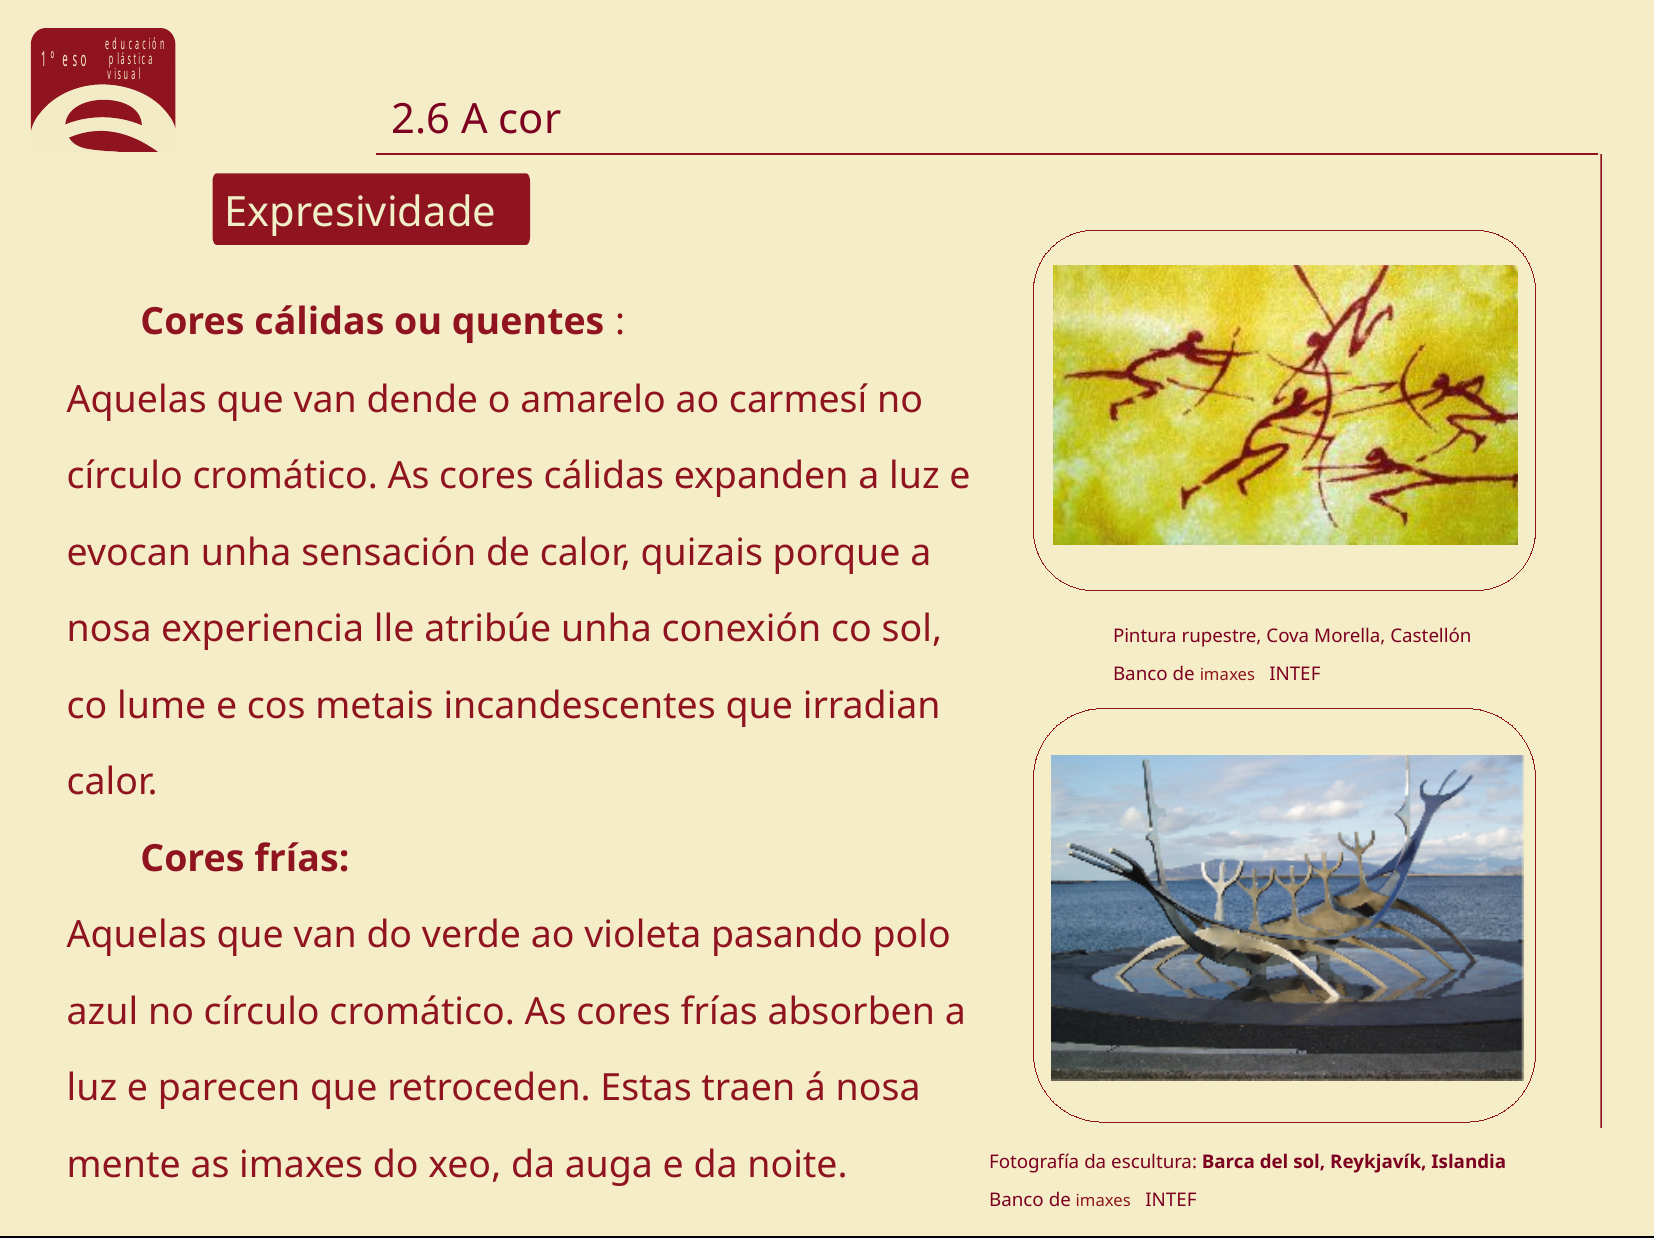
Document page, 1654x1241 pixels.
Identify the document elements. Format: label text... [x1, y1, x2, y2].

text_box Cores cálidas ou quentes : Aquelas que van dende o amarelo ao carmesí no círculo cromático. As cores cálidas expanden a luz e evocan unha sensación de calor, quizais porque a nosa experiencia lle atribúe unha conexión co sol, co lume e cos metais incandescentes que irradian calor. Cores frías: Aquelas que van do verde ao violeta pasando polo azul no círculo cromático. As cores frías absorben a luz e parecen que retroceden. Estas traen á nosa mente as imaxes do xeo, da auga e da noite. [66, 292, 975, 1158]
picture [0, 0, 1654, 1241]
subtitle [82, 290, 1571, 1109]
text_box Pintura rupestre, Cova Morella, Castellón Banco de imaxes INTEF [1098, 602, 1565, 675]
text_box Expresividade [224, 183, 532, 237]
text_box Fotografía da escultura: Barca del sol, Reykjavík, Islandia Banco de imaxes INTEF [974, 1127, 1586, 1200]
text_box 2.6 A cor [391, 86, 845, 148]
